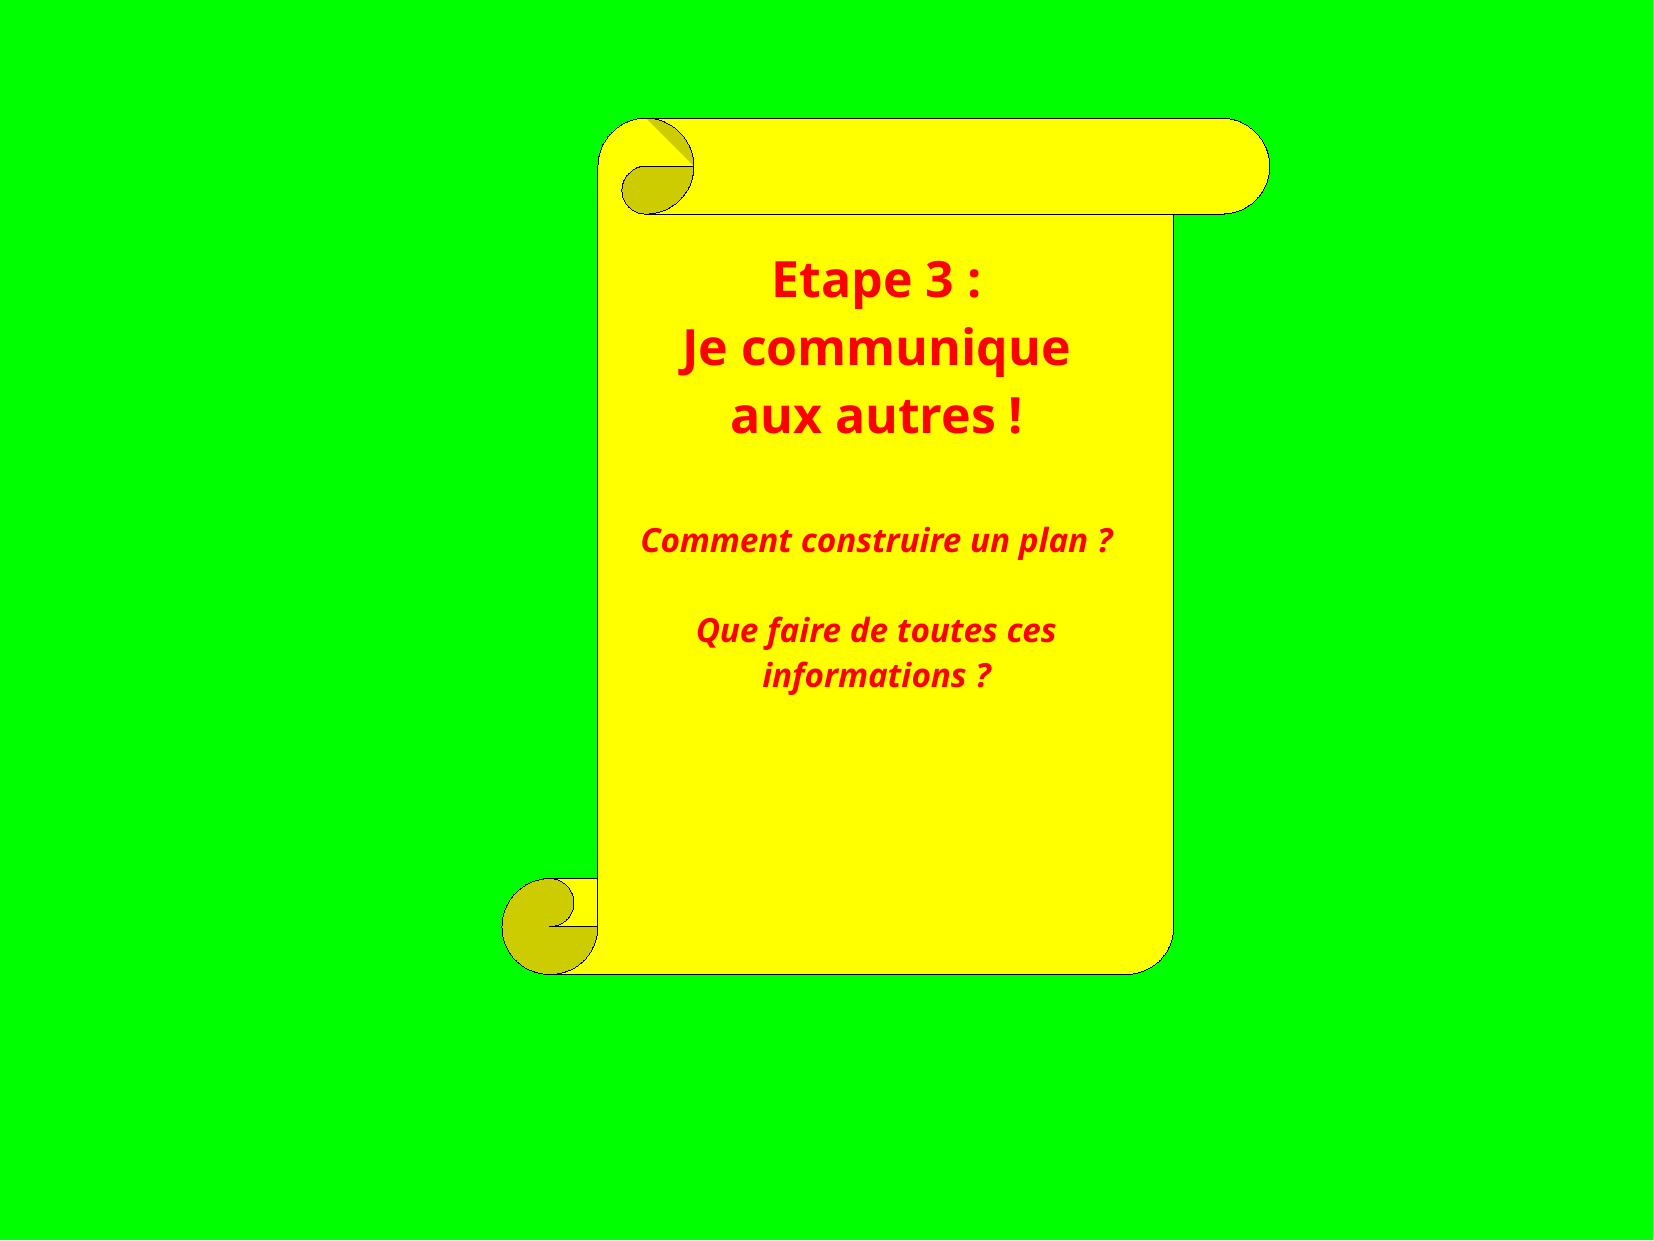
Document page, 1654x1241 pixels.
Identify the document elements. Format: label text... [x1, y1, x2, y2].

text_box Etape 3 : Je communique aux autres ! Comment construire un plan ? Que faire de toutes ces informations ? [620, 236, 1134, 837]
text_box [501, 118, 1270, 975]
